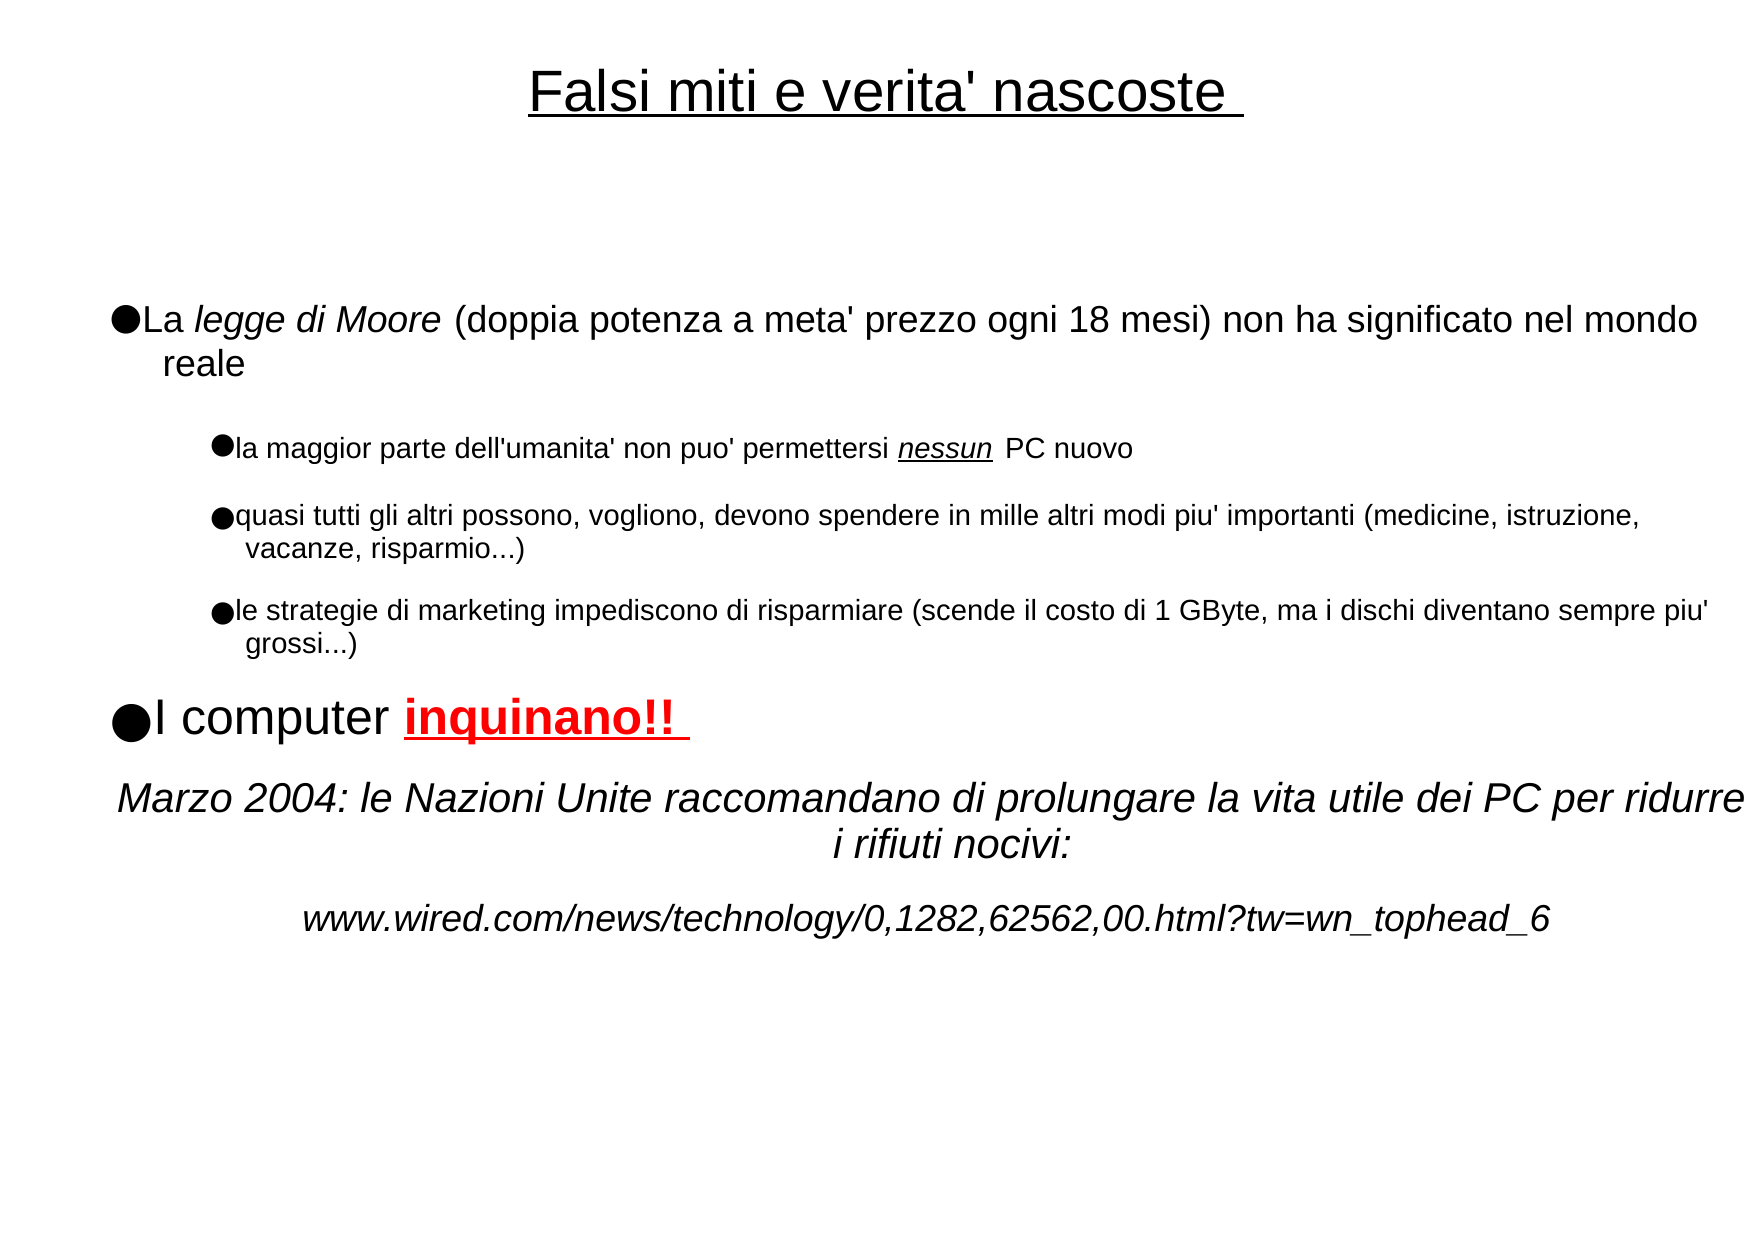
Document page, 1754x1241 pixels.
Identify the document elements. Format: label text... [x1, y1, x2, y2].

text_box Falsi miti e verita' nascoste [87, 58, 1685, 131]
text_box La legge di Moore (doppia potenza a meta' prezzo ogni 18 mesi) non ha significato nel mondo reale la maggior parte dell'umanita' non puo' permettersi nessun PC nuovo quasi tutti gli altri possono, vogliono, devono spendere in mille altri modi piu' importanti (medicine, istruzione, vacanze, risparmio...) le strategie di marketing impediscono di risparmiare (scende il costo di 1 GByte, ma i dischi diventano sempre piu' grossi...) I computer inquinano!! Marzo 2004: le Nazioni Unite raccomandano di prolungare la vita utile dei PC per ridurre i rifiuti nocivi: www.wired.com/news/technology/0,1282,62562,00.html?tw=wn_tophead_6 [91, 287, 1754, 986]
